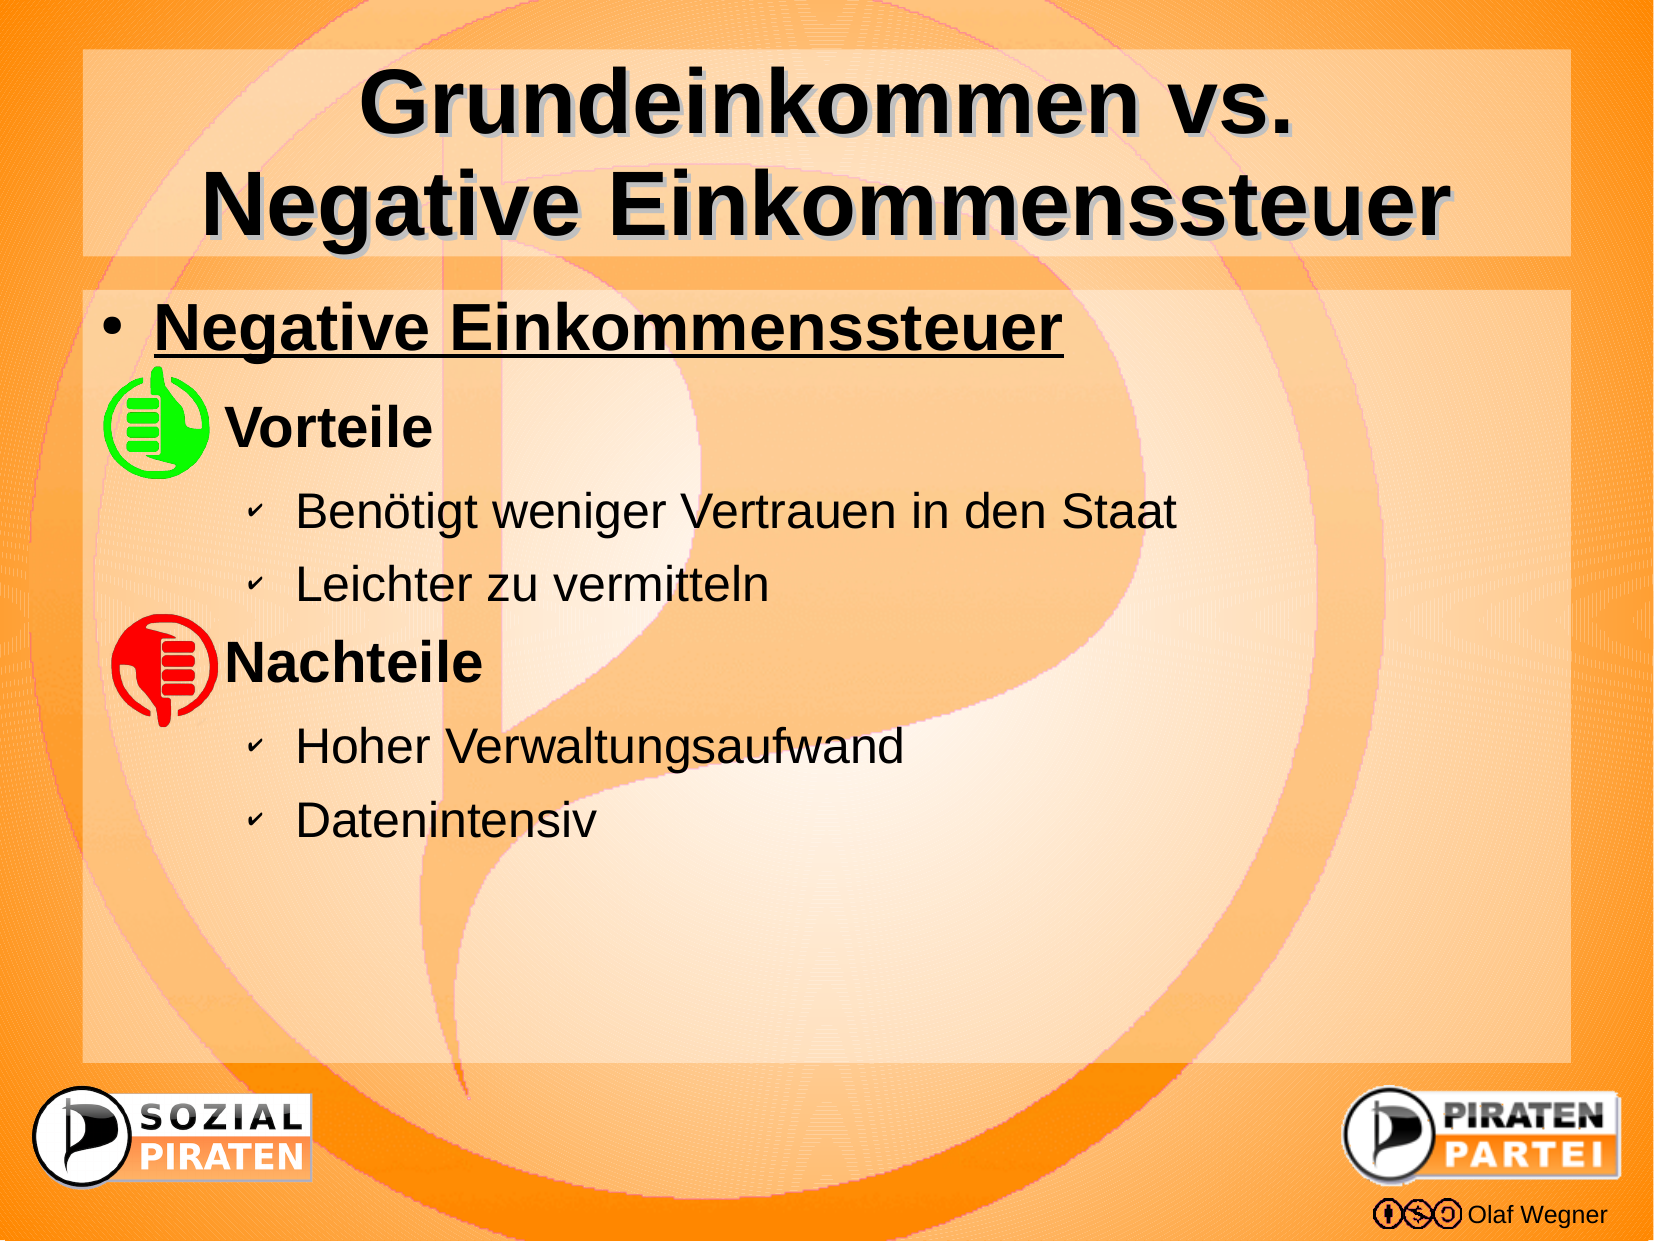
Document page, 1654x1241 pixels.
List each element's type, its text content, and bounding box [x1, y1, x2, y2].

list Negative Einkommenssteuer Vorteile Benötigt weniger Vertrauen in den Staat Leichter zu vermitteln Nachteile Hoher Verwaltungsaufwand Datenintensiv [82, 290, 1571, 1063]
picture [106, 608, 225, 733]
title Grundeinkommen vs. Negative Einkommenssteuer [82, 49, 1571, 257]
text_box Olaf Wegner [1452, 1193, 1623, 1237]
picture [96, 360, 215, 485]
picture [29, 0, 1623, 1241]
